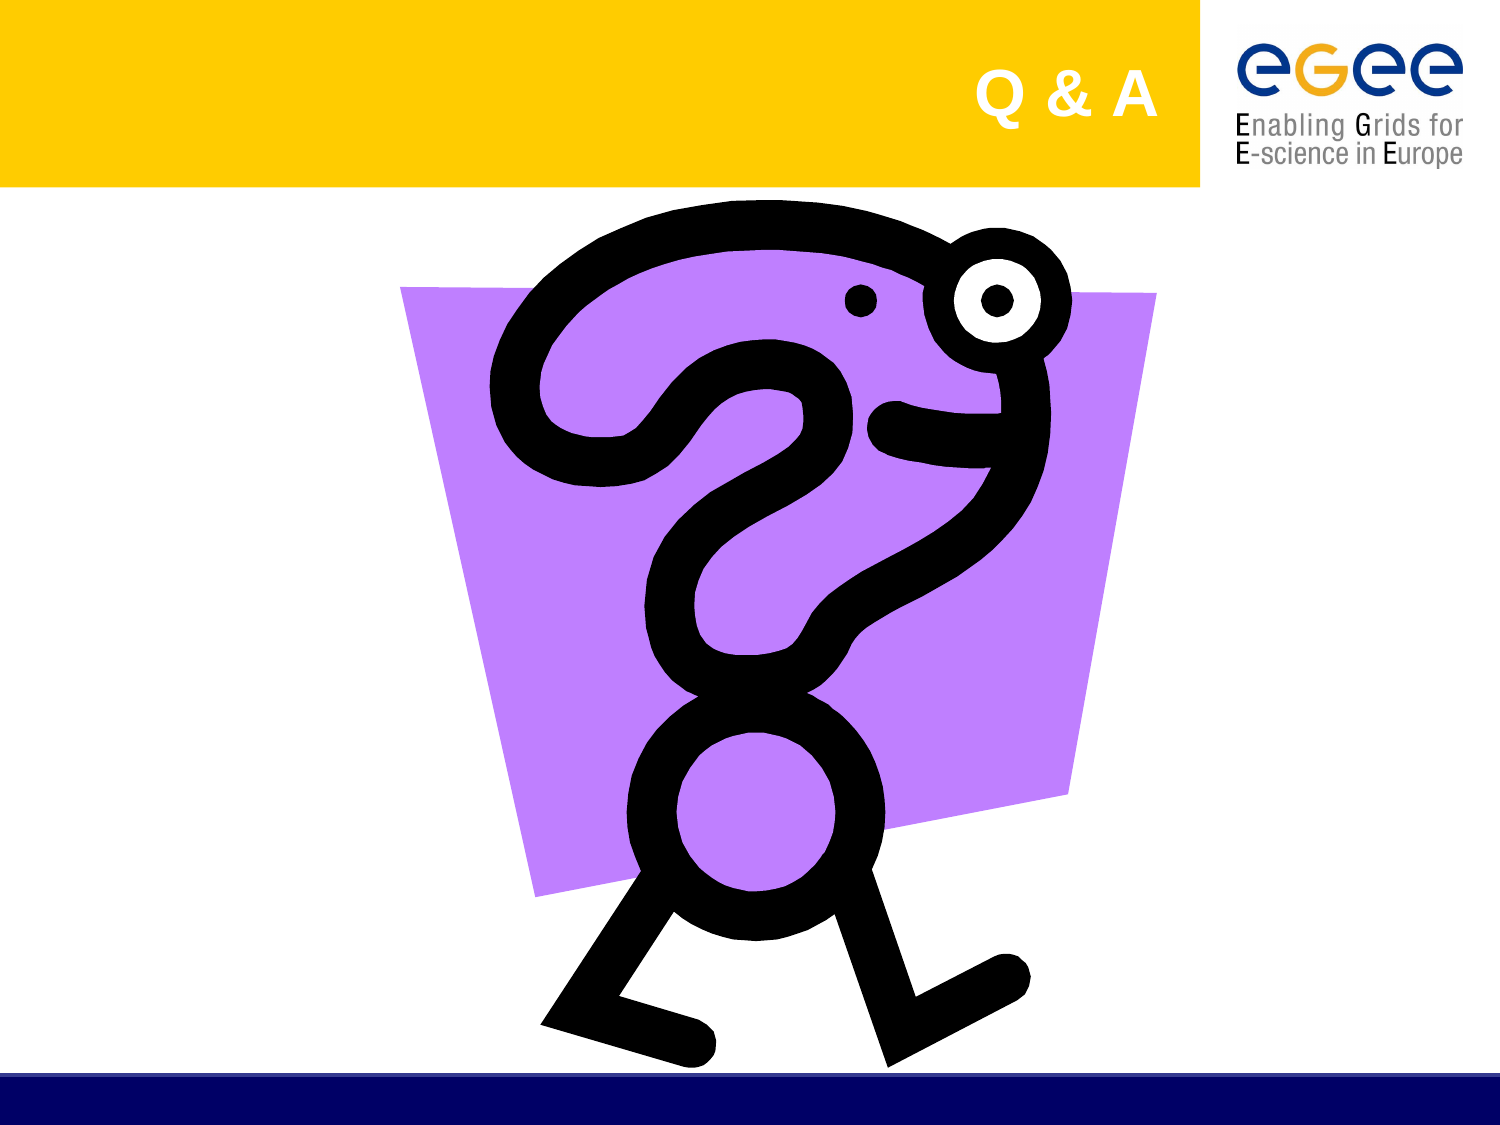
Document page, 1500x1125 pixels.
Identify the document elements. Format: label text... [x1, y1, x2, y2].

picture [1237, 24, 1463, 169]
picture [399, 200, 1157, 1072]
title Q & A [12, 37, 1175, 150]
